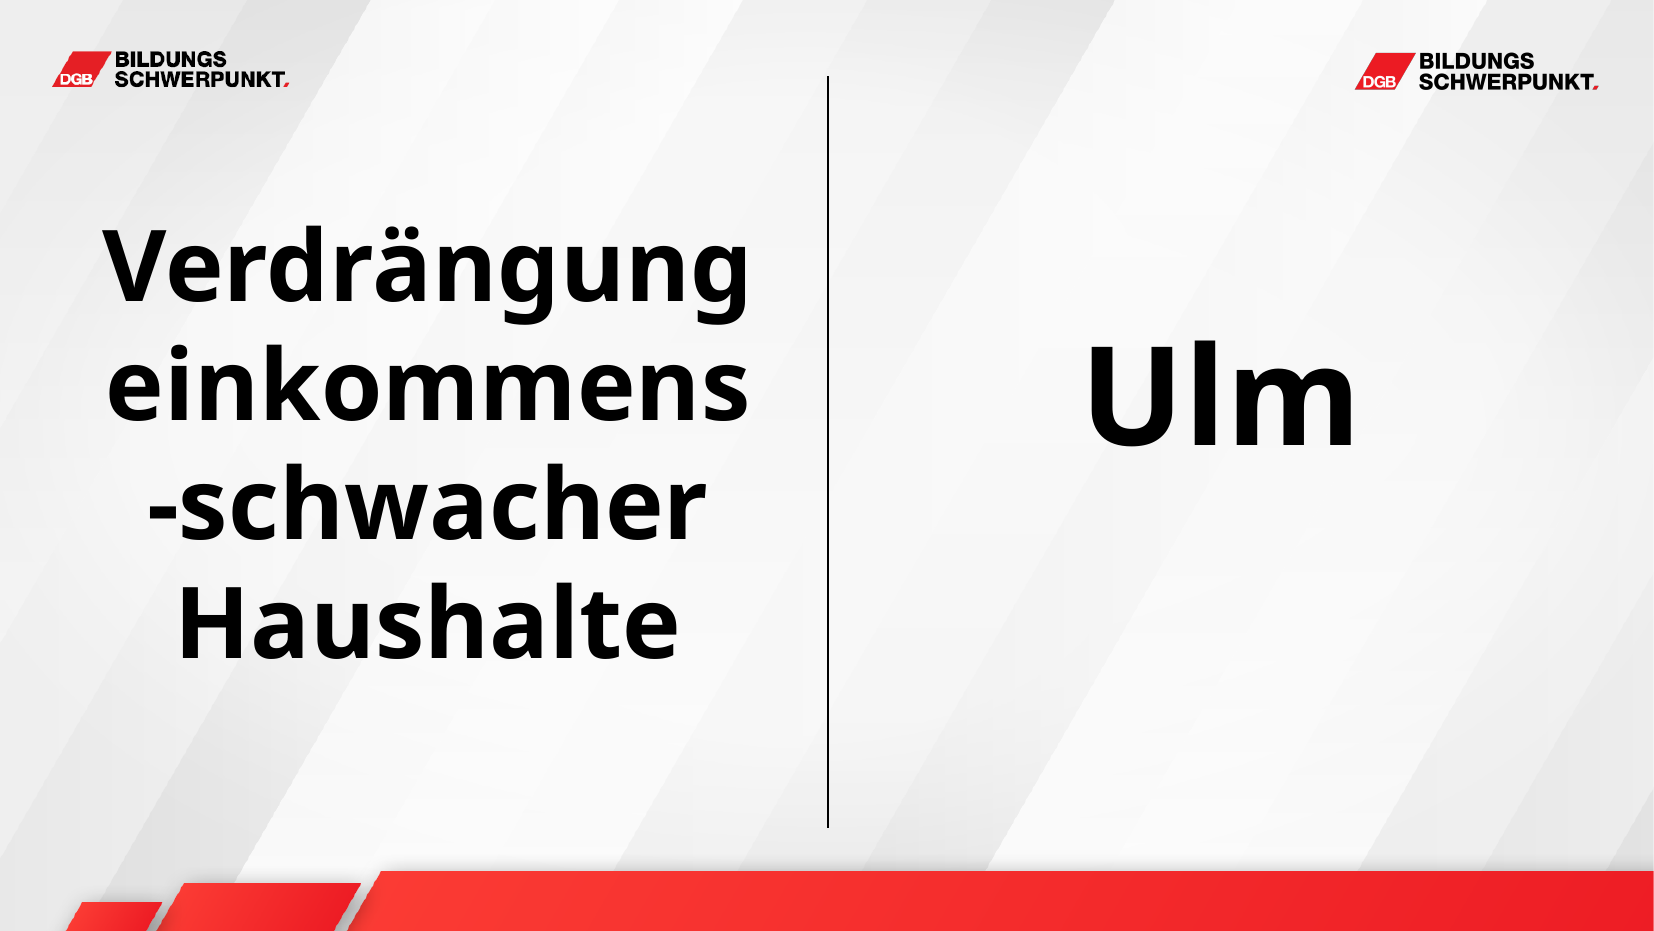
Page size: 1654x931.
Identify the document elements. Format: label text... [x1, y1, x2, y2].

text_box Ulm [885, 307, 1557, 744]
list Verdrängung einkommens-schwacher Haushalte [92, 202, 764, 763]
picture [1354, 52, 1599, 90]
